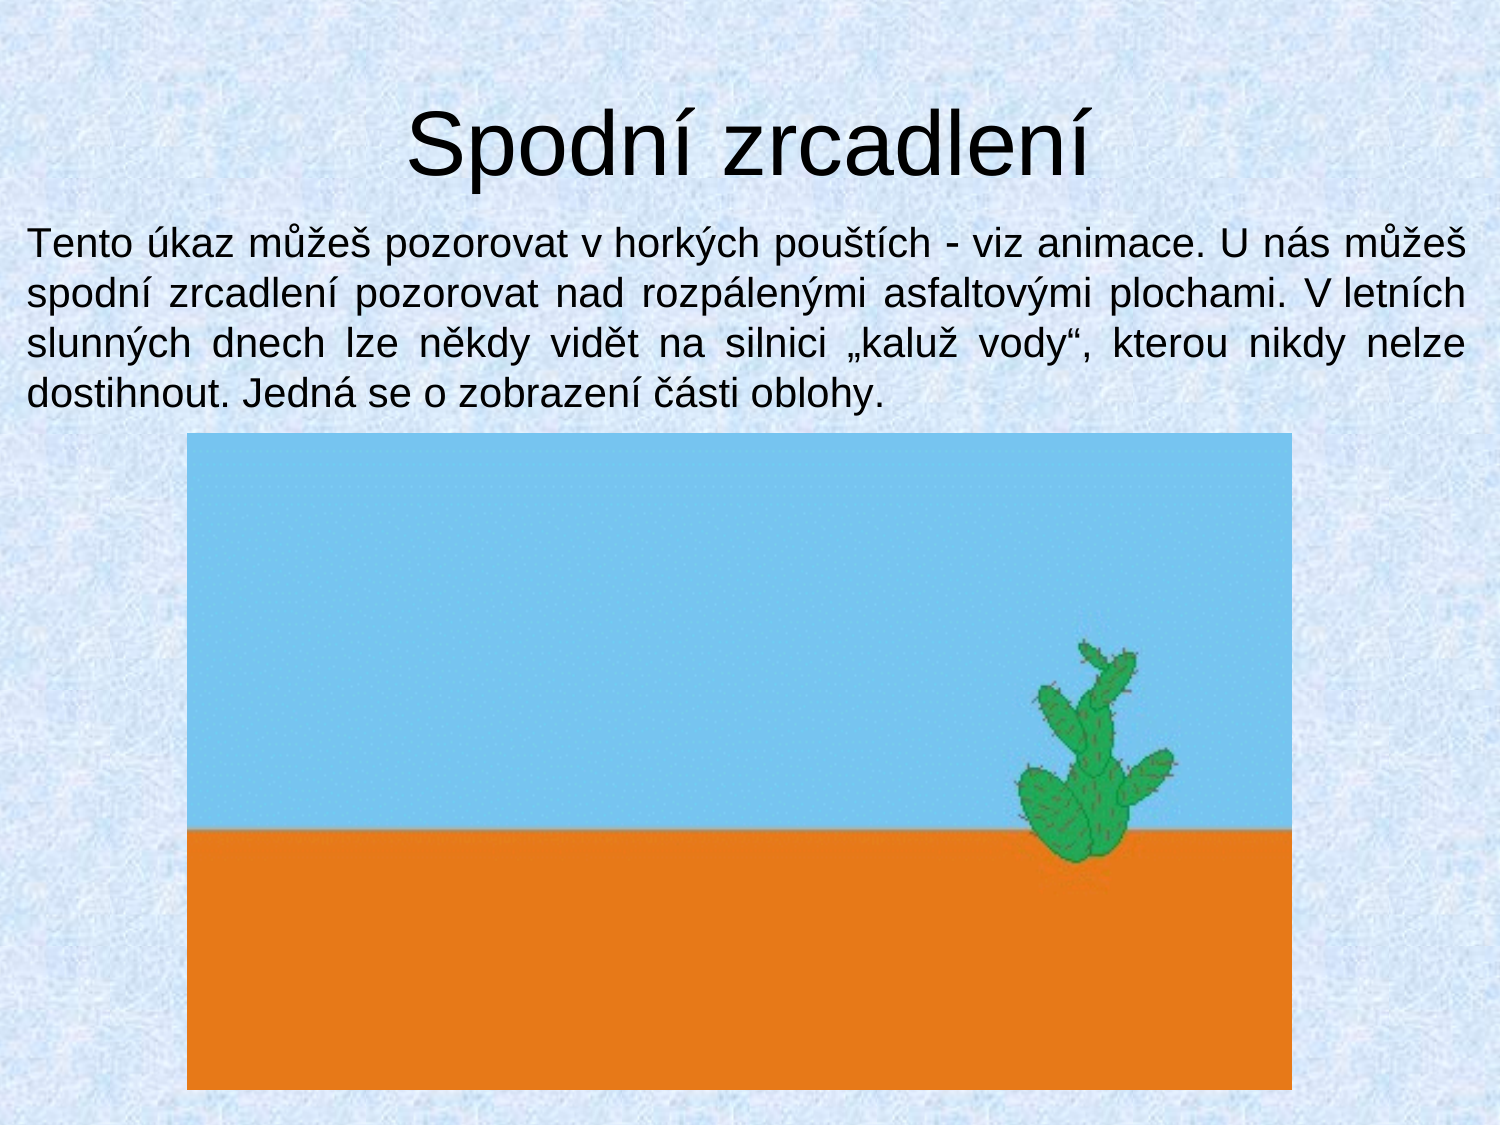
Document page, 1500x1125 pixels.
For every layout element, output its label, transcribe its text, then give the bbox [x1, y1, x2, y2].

picture [0, 0, 1500, 1125]
text_box [187, 433, 1292, 1090]
title Spodní zrcadlení [75, 45, 1426, 208]
list Tento úkaz můžeš pozorovat v horkých pouštích  viz animace. U nás můžeš spodní zrcadlení pozorovat nad rozpálenými asfaltovými plochami. V letních slunných dnech lze někdy vidět na silnici „kaluž vody“, kterou nikdy nelze dostihnout. Jedná se o zobrazení části oblohy. [11, 208, 1483, 509]
